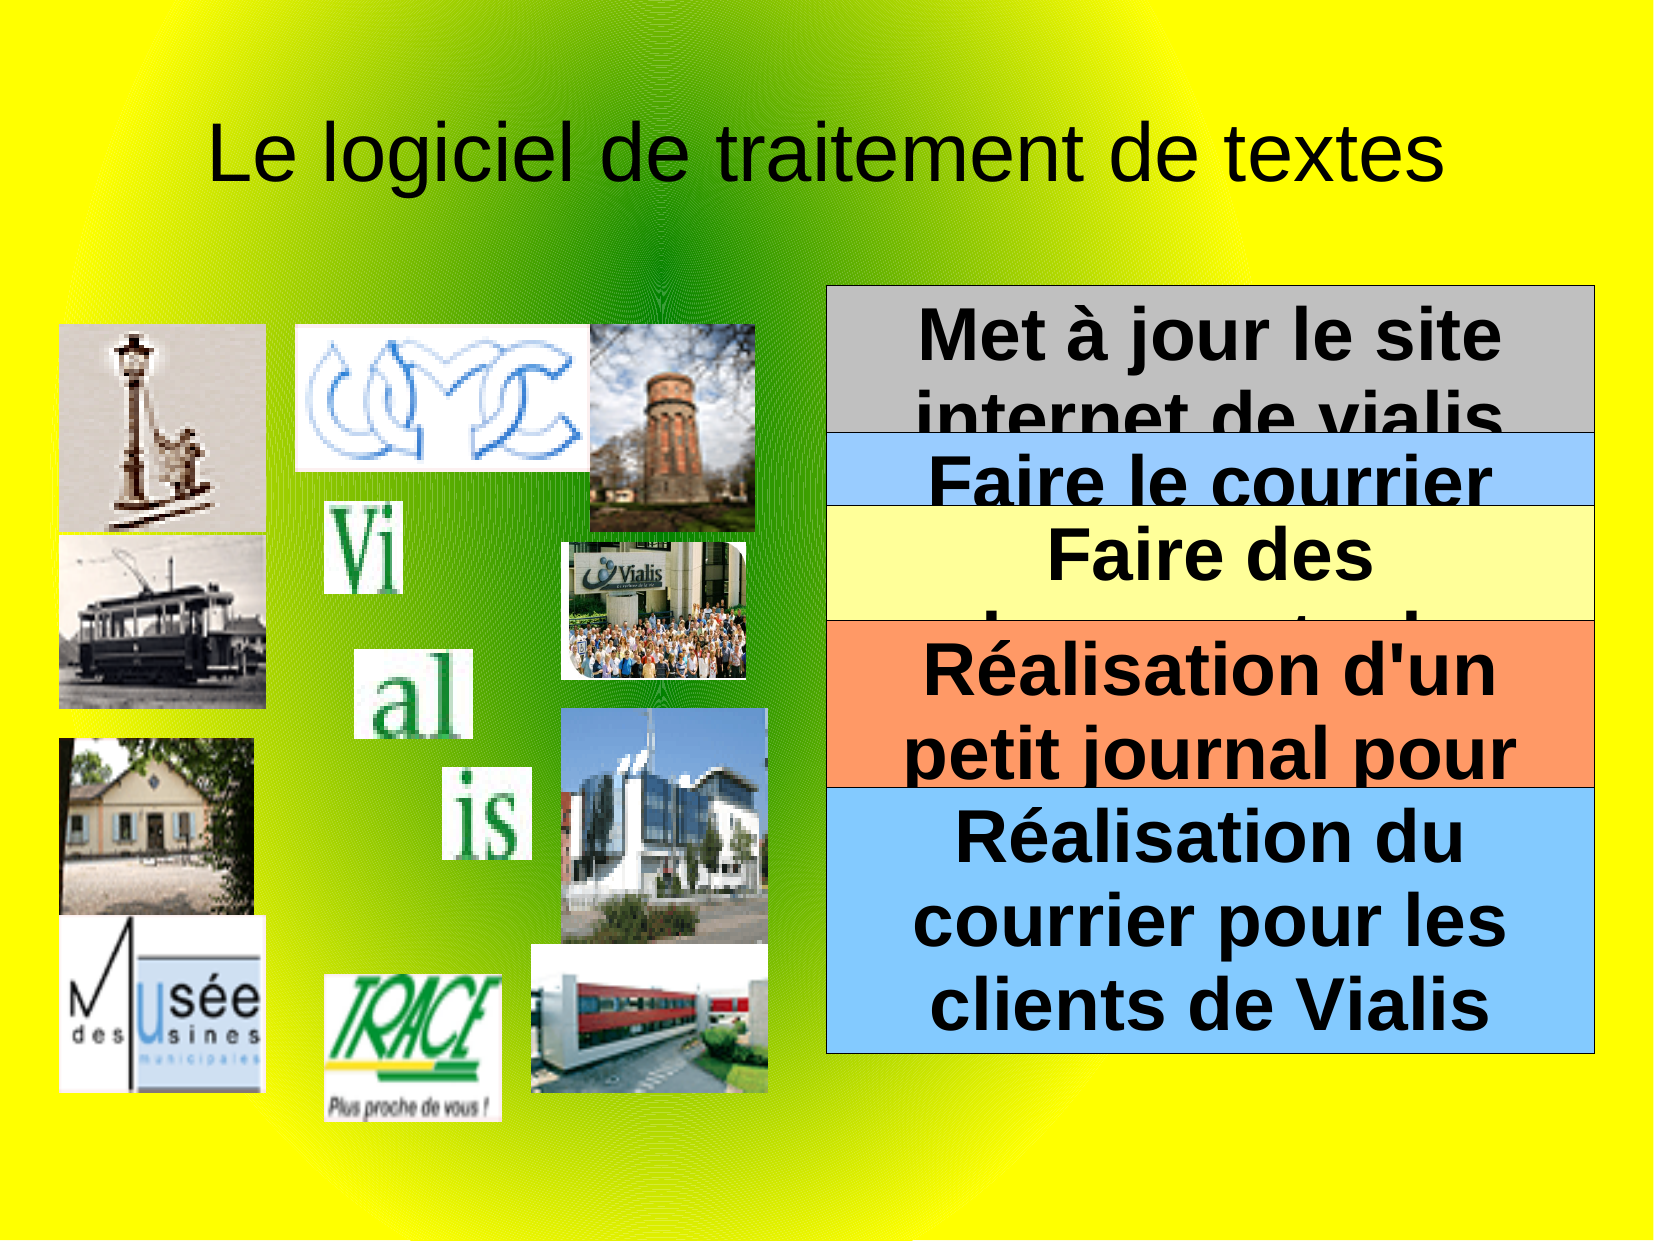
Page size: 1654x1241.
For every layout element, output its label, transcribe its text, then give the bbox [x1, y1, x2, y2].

text_box Faire des documents de présentation de Vialis [826, 505, 1595, 620]
picture [531, 708, 768, 1093]
text_box Réalisation d'un petit journal pour les collaborateurs de Vialis [826, 620, 1595, 787]
picture [59, 324, 266, 532]
picture [324, 974, 502, 1123]
picture [561, 542, 746, 680]
picture [324, 501, 403, 594]
picture [295, 324, 755, 532]
text_box Faire le courrier pour les collaborateurs de Vialis [826, 432, 1595, 505]
title Le logiciel de traitement de textes [82, 56, 1571, 250]
text_box Met à jour le site internet de vialis [826, 285, 1595, 432]
picture [442, 767, 532, 860]
text_box Réalisation du courrier pour les clients de Vialis [826, 787, 1595, 1054]
picture [59, 738, 266, 1093]
picture [354, 649, 473, 739]
picture [59, 535, 266, 709]
